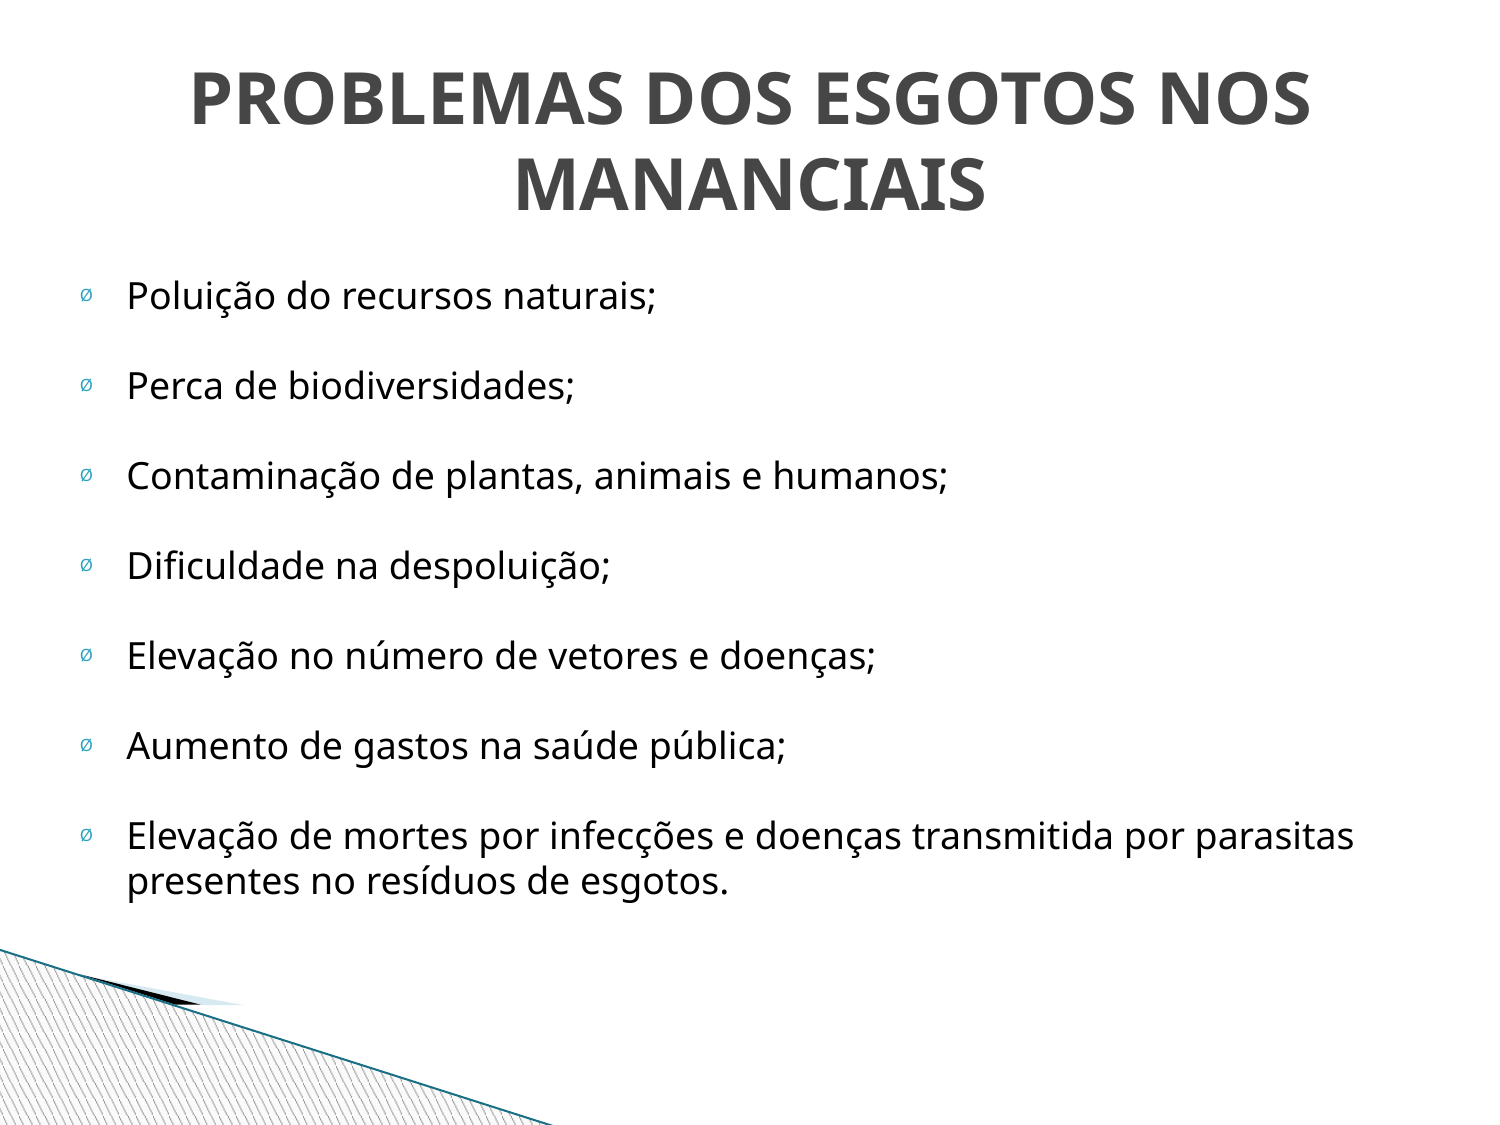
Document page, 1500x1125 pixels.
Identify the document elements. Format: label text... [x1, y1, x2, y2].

title PROBLEMAS DOS ESGOTOS NOS MANANCIAIS [75, 45, 1425, 219]
picture [0, 952, 543, 1125]
text_box Poluição do recursos naturais; Perca de biodiversidades; Contaminação de plantas, animais e humanos; Dificuldade na despoluição; Elevação no número de vetores e doenças; Aumento de gastos na saúde pública; Elevação de mortes por infecções e doenças transmitida por parasitas presentes no resíduos de esgotos. [64, 219, 1436, 1045]
